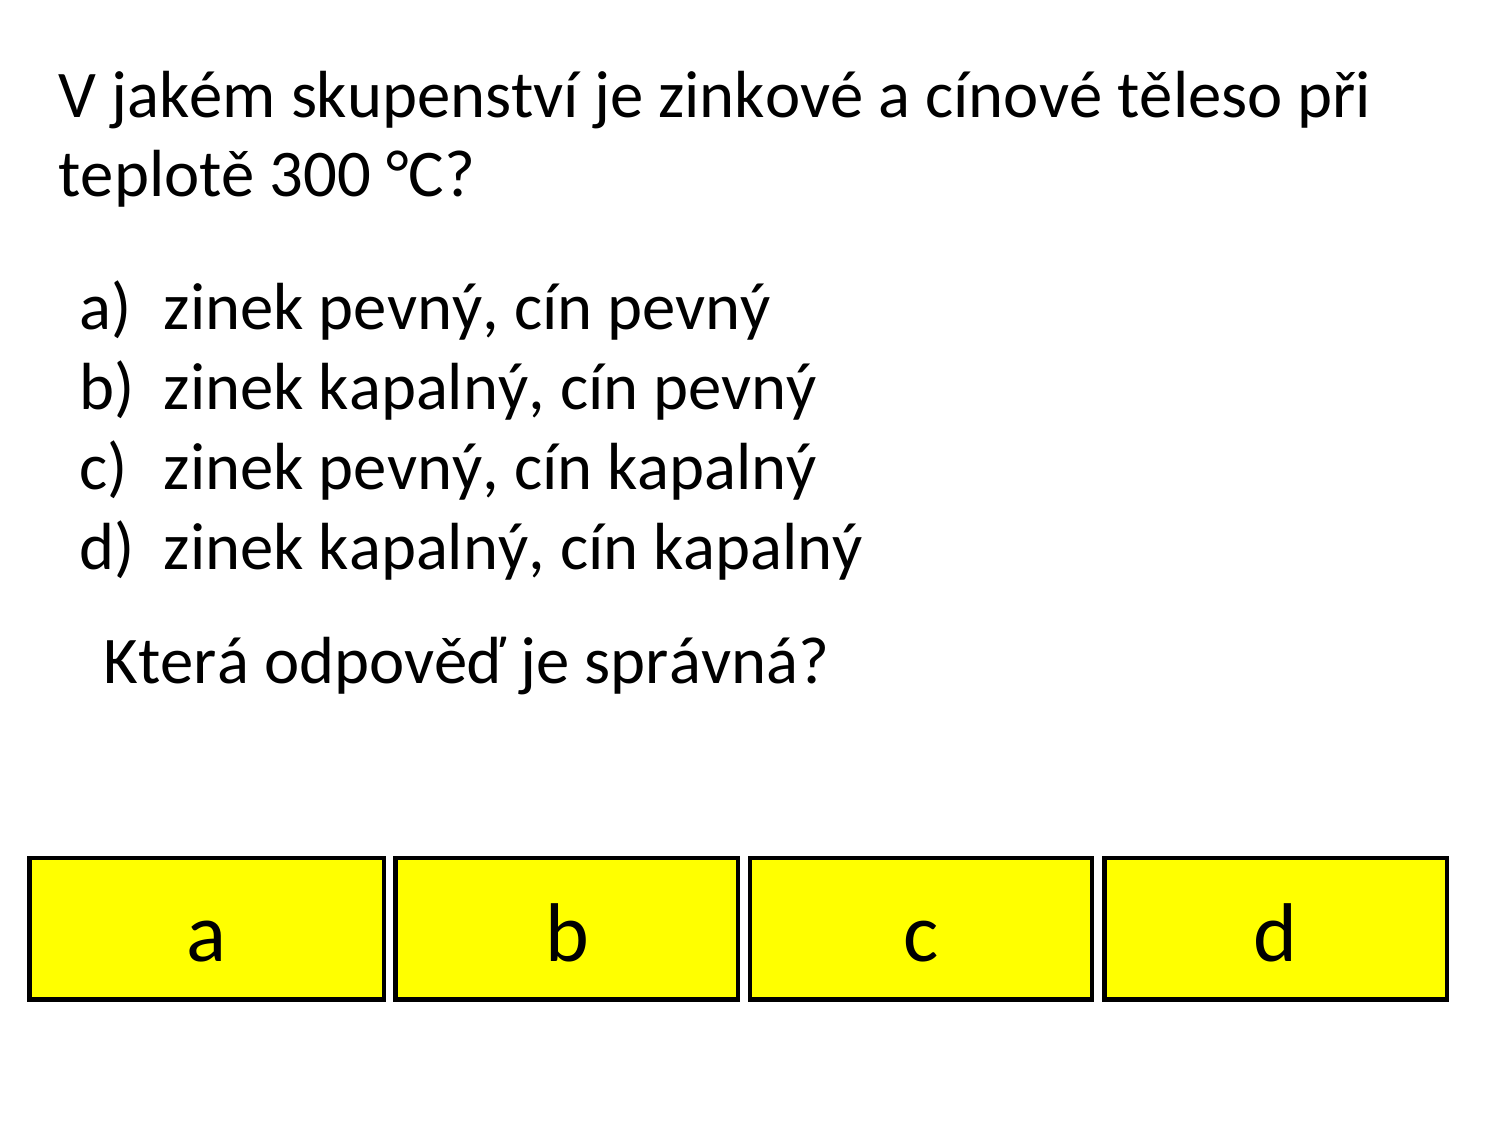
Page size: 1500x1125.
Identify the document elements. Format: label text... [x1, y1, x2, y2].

text_box c [749, 857, 1093, 1000]
text_box V jakém skupenství je zinkové a cínové těleso při teplotě 300 °C? [44, 42, 1388, 219]
text_box b [395, 857, 739, 1000]
text_box d [1104, 857, 1447, 1000]
text_box Která odpověď je správná? [88, 609, 845, 706]
text_box a [29, 857, 384, 1000]
text_box zinek pevný, cín pevný zinek kapalný, cín pevný zinek pevný, cín kapalný zinek kapalný, cín kapalný [64, 255, 879, 591]
